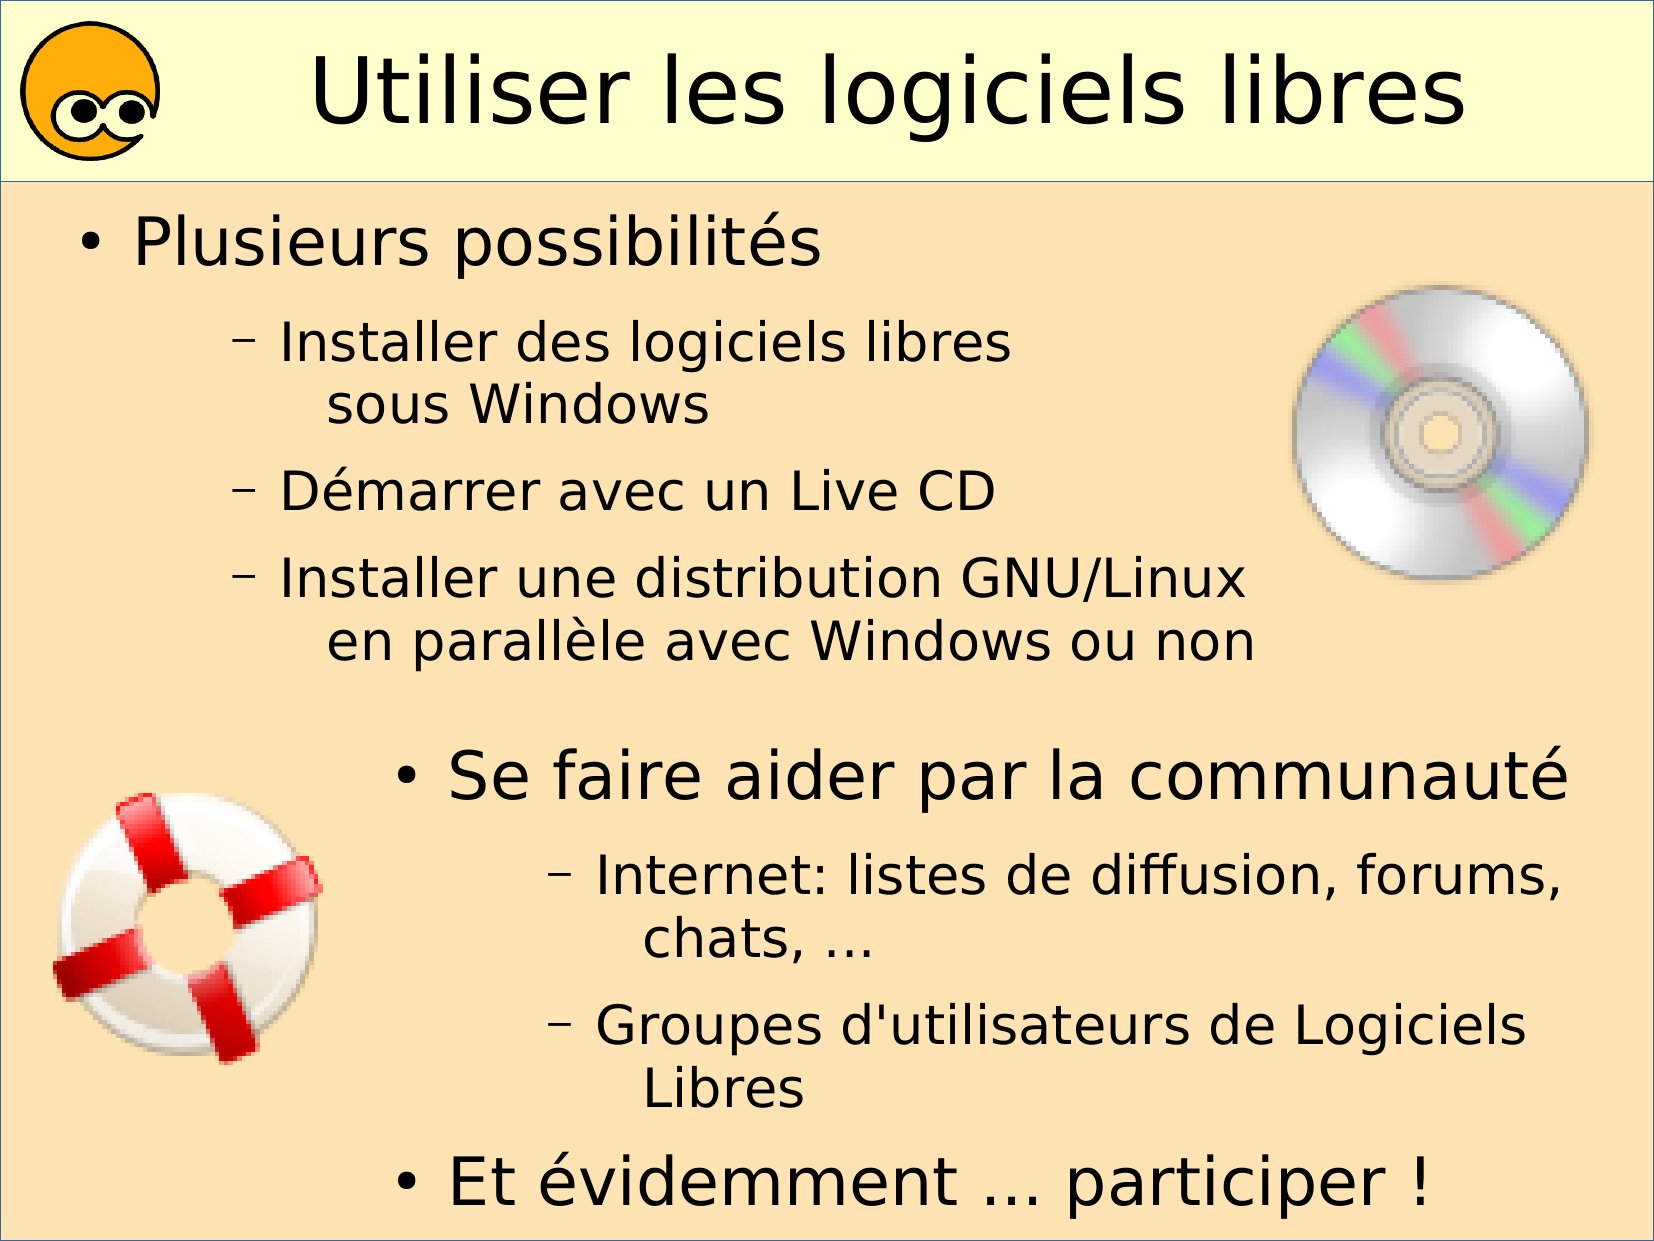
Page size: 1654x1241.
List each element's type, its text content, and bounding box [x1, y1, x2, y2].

picture [1316, 281, 1599, 590]
picture [44, 784, 332, 1075]
picture [20, 21, 160, 161]
title Utiliser les logiciels libres [247, 31, 1532, 152]
list Plusieurs possibilités Installer des logiciels libres sous Windows Démarrer avec un Live CD Installer une distribution GNU/Linux en parallèle avec Windows ou non [43, 203, 1316, 718]
list Se faire aider par la communauté Internet: listes de diffusion, forums, chats, ... Groupes d'utilisateurs de Logiciels Libres Et évidemment ... participer ! [359, 737, 1632, 1217]
